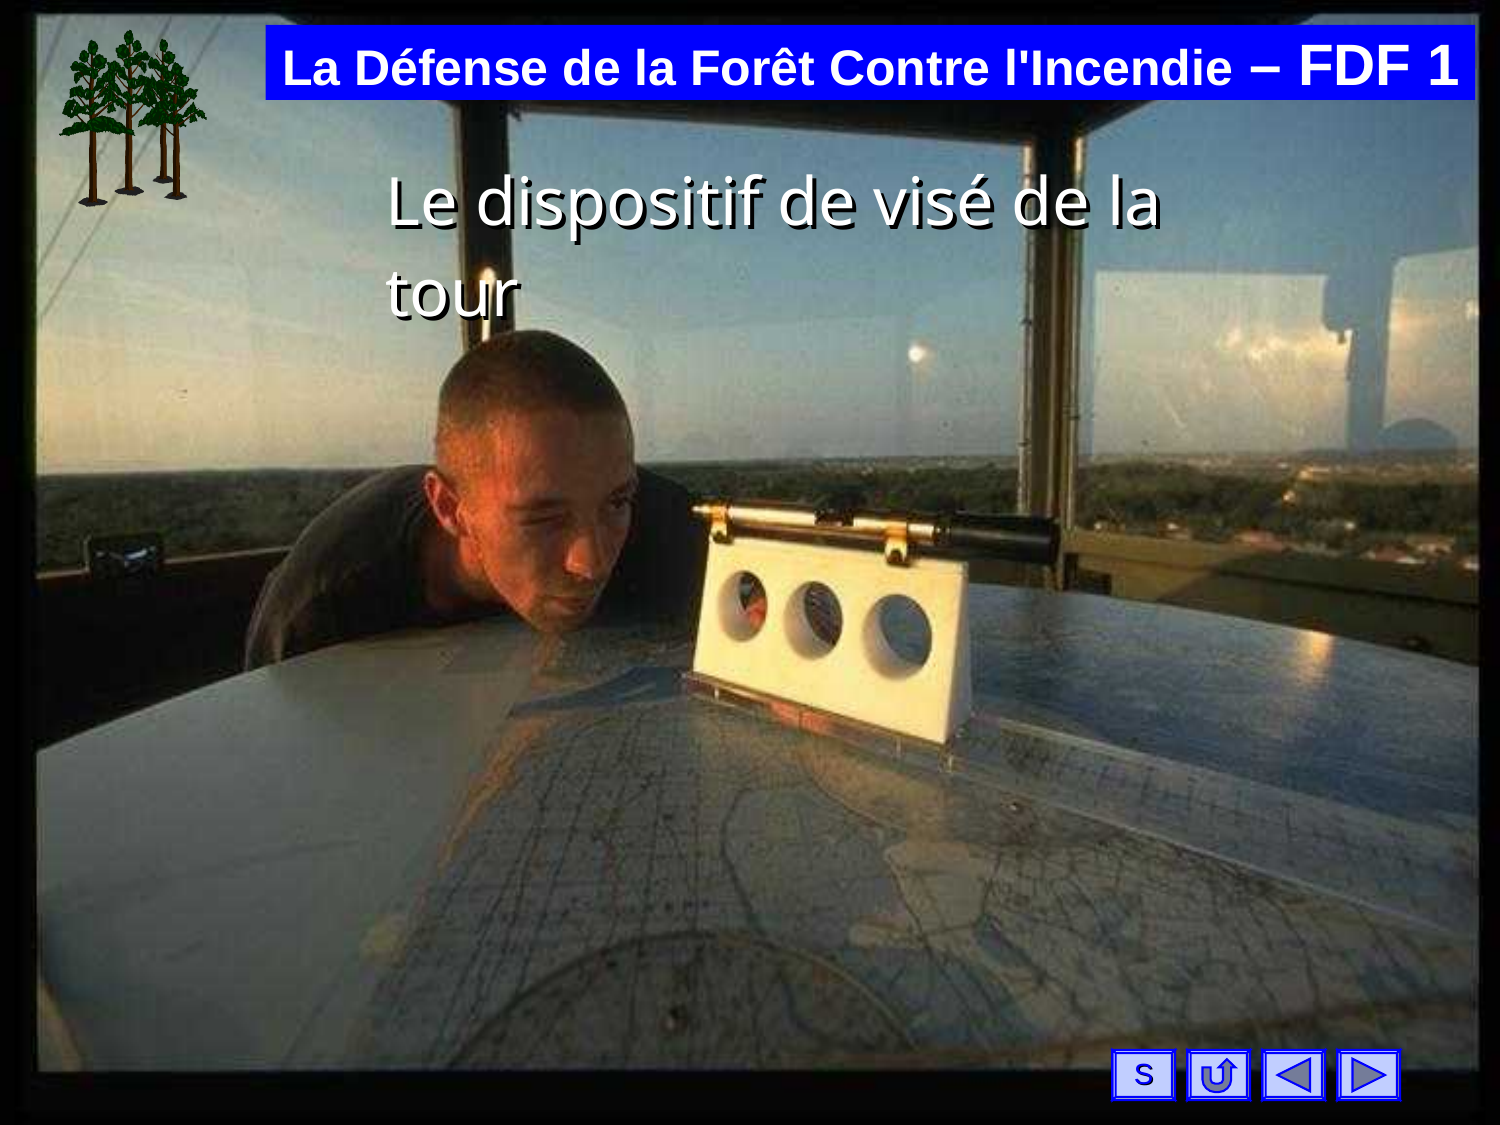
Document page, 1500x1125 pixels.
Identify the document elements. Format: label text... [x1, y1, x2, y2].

text_box Le dispositif de visé de la tour [370, 146, 1211, 344]
picture [0, 0, 1500, 1125]
text_box La Défense de la Forêt Contre l'Incendie – FDF 1 [265, 24, 1476, 100]
